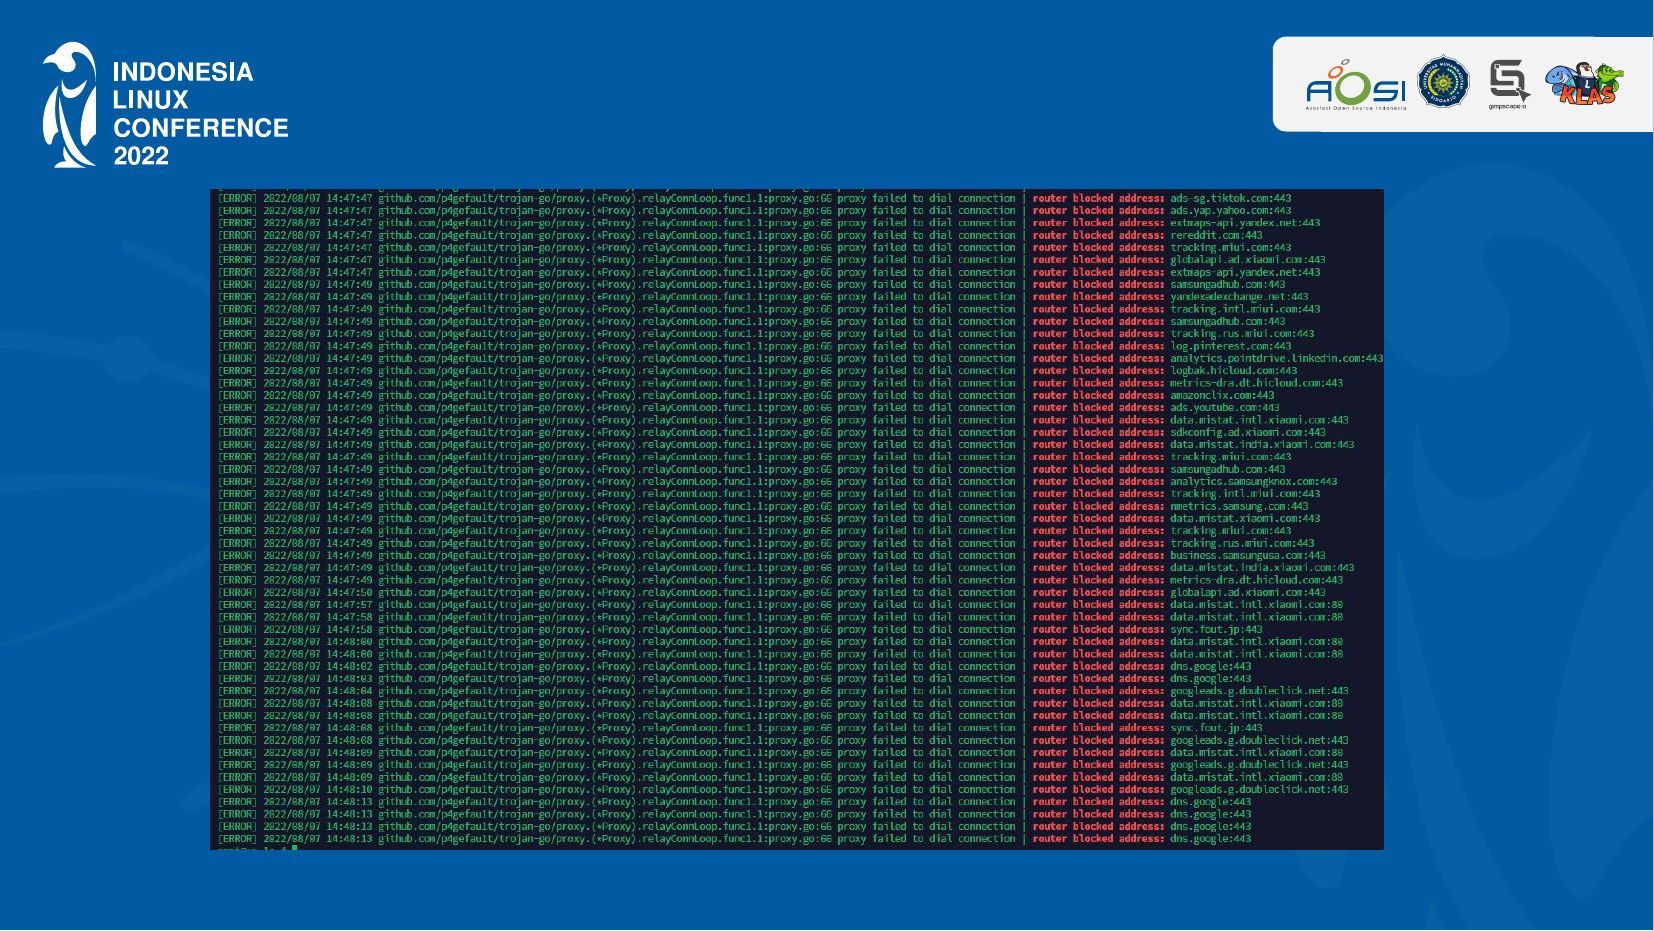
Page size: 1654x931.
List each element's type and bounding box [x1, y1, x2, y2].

picture [210, 189, 1384, 850]
picture [1416, 54, 1471, 108]
picture [1545, 62, 1624, 105]
